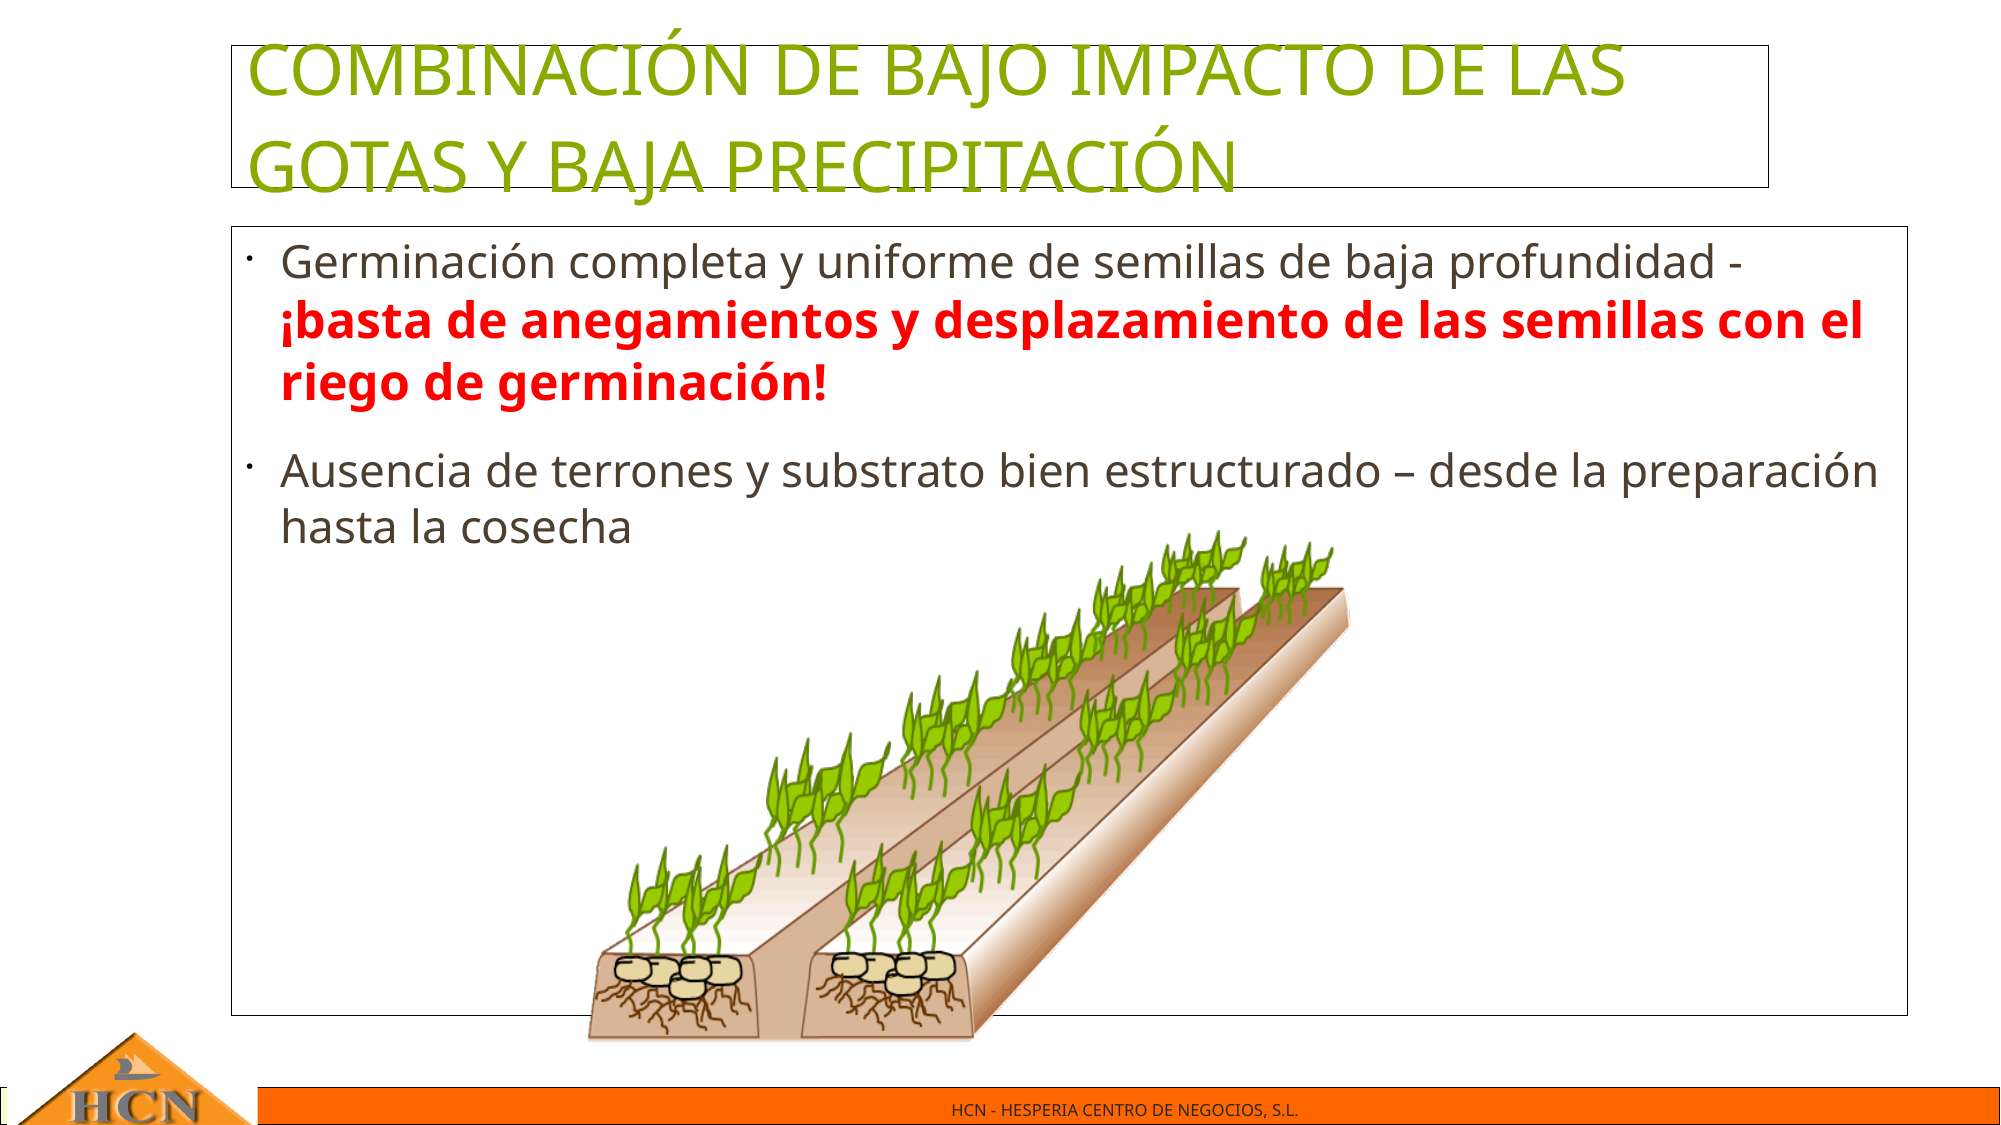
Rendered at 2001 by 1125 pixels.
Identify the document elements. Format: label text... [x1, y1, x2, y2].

picture [533, 529, 1406, 1082]
text_box 1 [0, 1087, 7, 1125]
picture [7, 1029, 258, 1125]
text_box HCN - HESPERIA CENTRO DE NEGOCIOS, S.L. [258, 1087, 2000, 1125]
title COMBINACIÓN DE BAJO IMPACTO DE LAS GOTAS Y BAJA PRECIPITACIÓN [231, 45, 1769, 188]
list Germinación completa y uniforme de semillas de baja profundidad - ¡basta de anegamientos y desplazamiento de las semillas con el riego de germinación! Ausencia de terrones y substrato bien estructurado – desde la preparación hasta la cosecha [231, 226, 1908, 1016]
